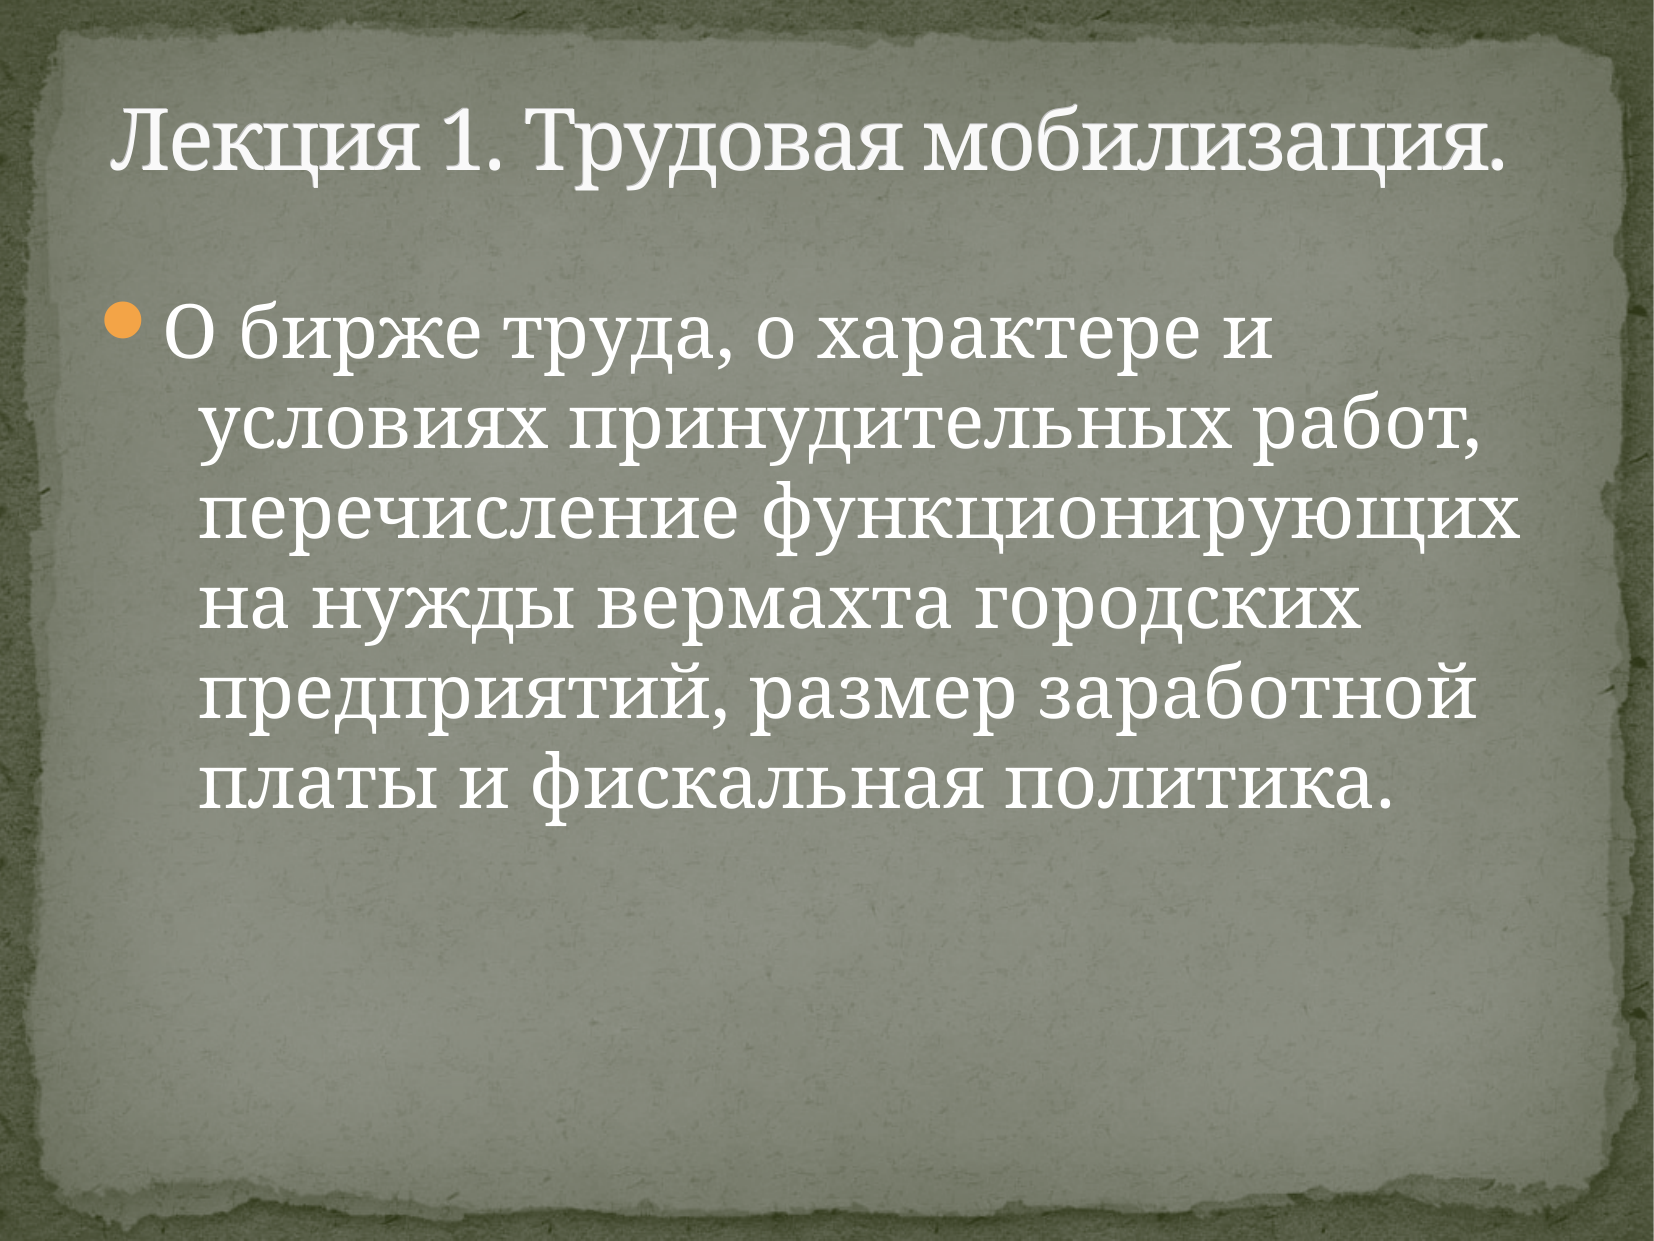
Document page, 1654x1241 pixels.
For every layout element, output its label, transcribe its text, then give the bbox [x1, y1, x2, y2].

list О бирже труда, о характере и условиях принудительных работ, перечисление функционирующих на нужды вермахта городских предприятий, размер заработной платы и фискальная политика. [82, 275, 1571, 1103]
title Лекция 1. Трудовая мобилизация. [94, 76, 1583, 298]
